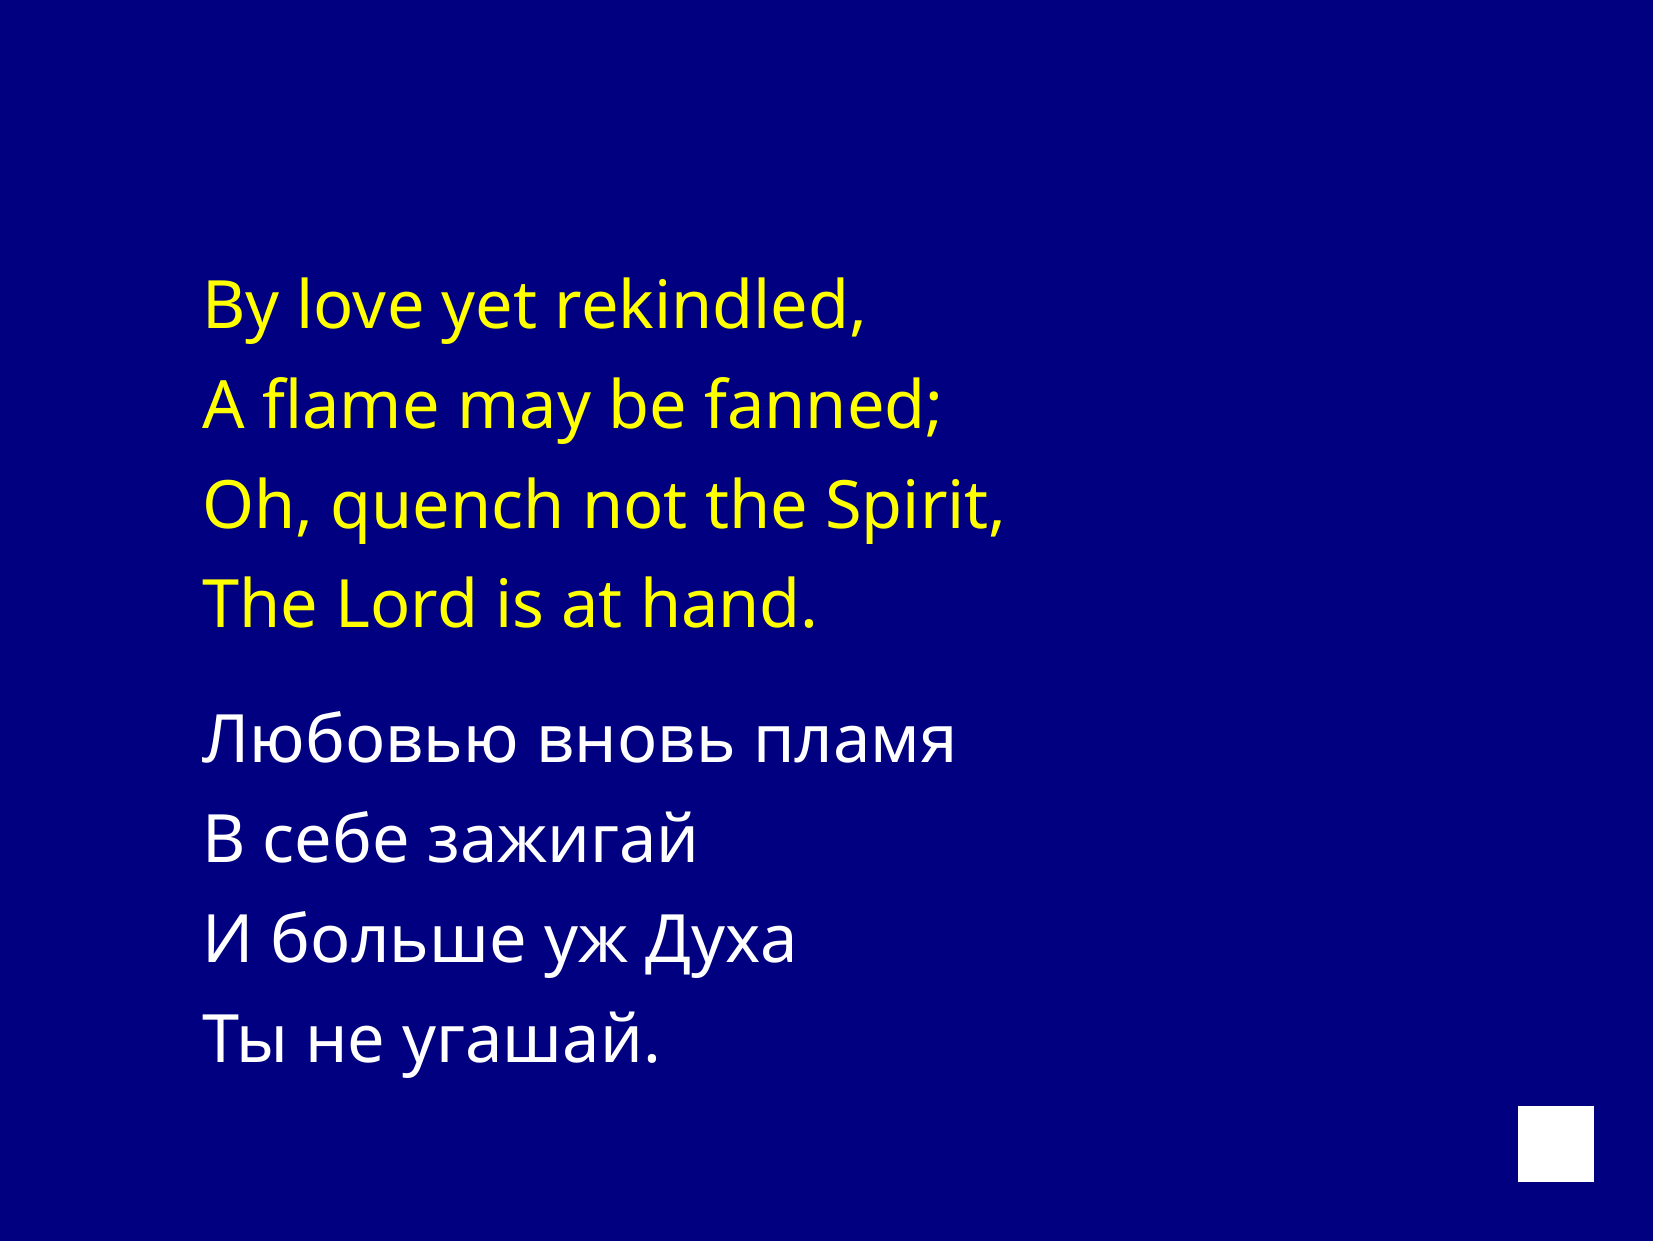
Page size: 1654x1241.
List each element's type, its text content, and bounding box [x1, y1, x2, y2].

text_box Любовью вновь пламя В себе зажигай И больше уж Духа Ты не угашай. [75, 675, 1576, 1163]
text_box By love yet rekindled, A flame may be fanned; Oh, quench not the Spirit, The Lord is at hand. [75, 150, 1576, 638]
text_box [1518, 1106, 1594, 1182]
